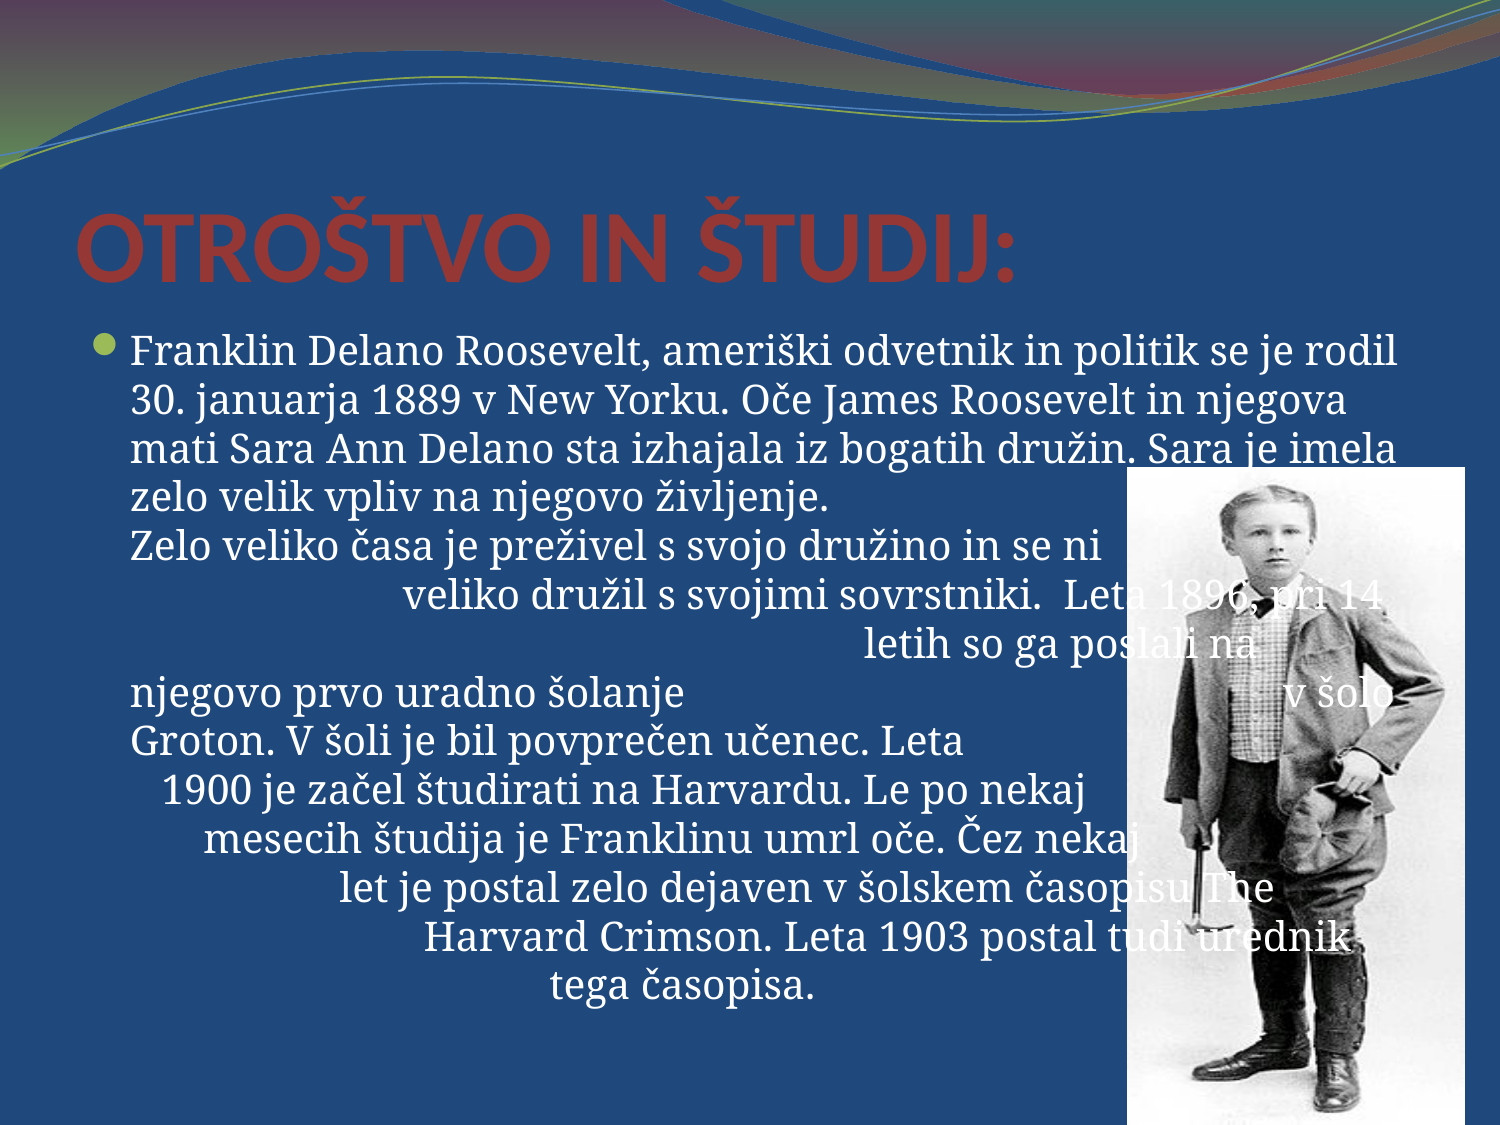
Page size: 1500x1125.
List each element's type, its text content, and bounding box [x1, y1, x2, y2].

title OTROŠTVO IN ŠTUDIJ: [75, 115, 1425, 304]
list Franklin Delano Roosevelt, ameriški odvetnik in politik se je rodil 30. januarja 1889 v New Yorku. Oče James Roosevelt in njegova mati Sara Ann Delano sta izhajala iz bogatih družin. Sara je imela zelo velik vpliv na njegovo življenje. Zelo veliko časa je preživel s svojo družino in se ni veliko družil s svojimi sovrstniki. Leta 1896, pri 14 letih so ga poslali na njegovo prvo uradno šolanje v šolo Groton. V šoli je bil povprečen učenec. Leta 1900 je začel študirati na Harvardu. Le po nekaj mesecih študija je Franklinu umrl oče. Čez nekaj let je postal zelo dejaven v šolskem časopisu The Harvard Crimson. Leta 1903 postal tudi urednik tega časopisa. [75, 317, 1425, 1038]
picture [1127, 467, 1465, 1125]
